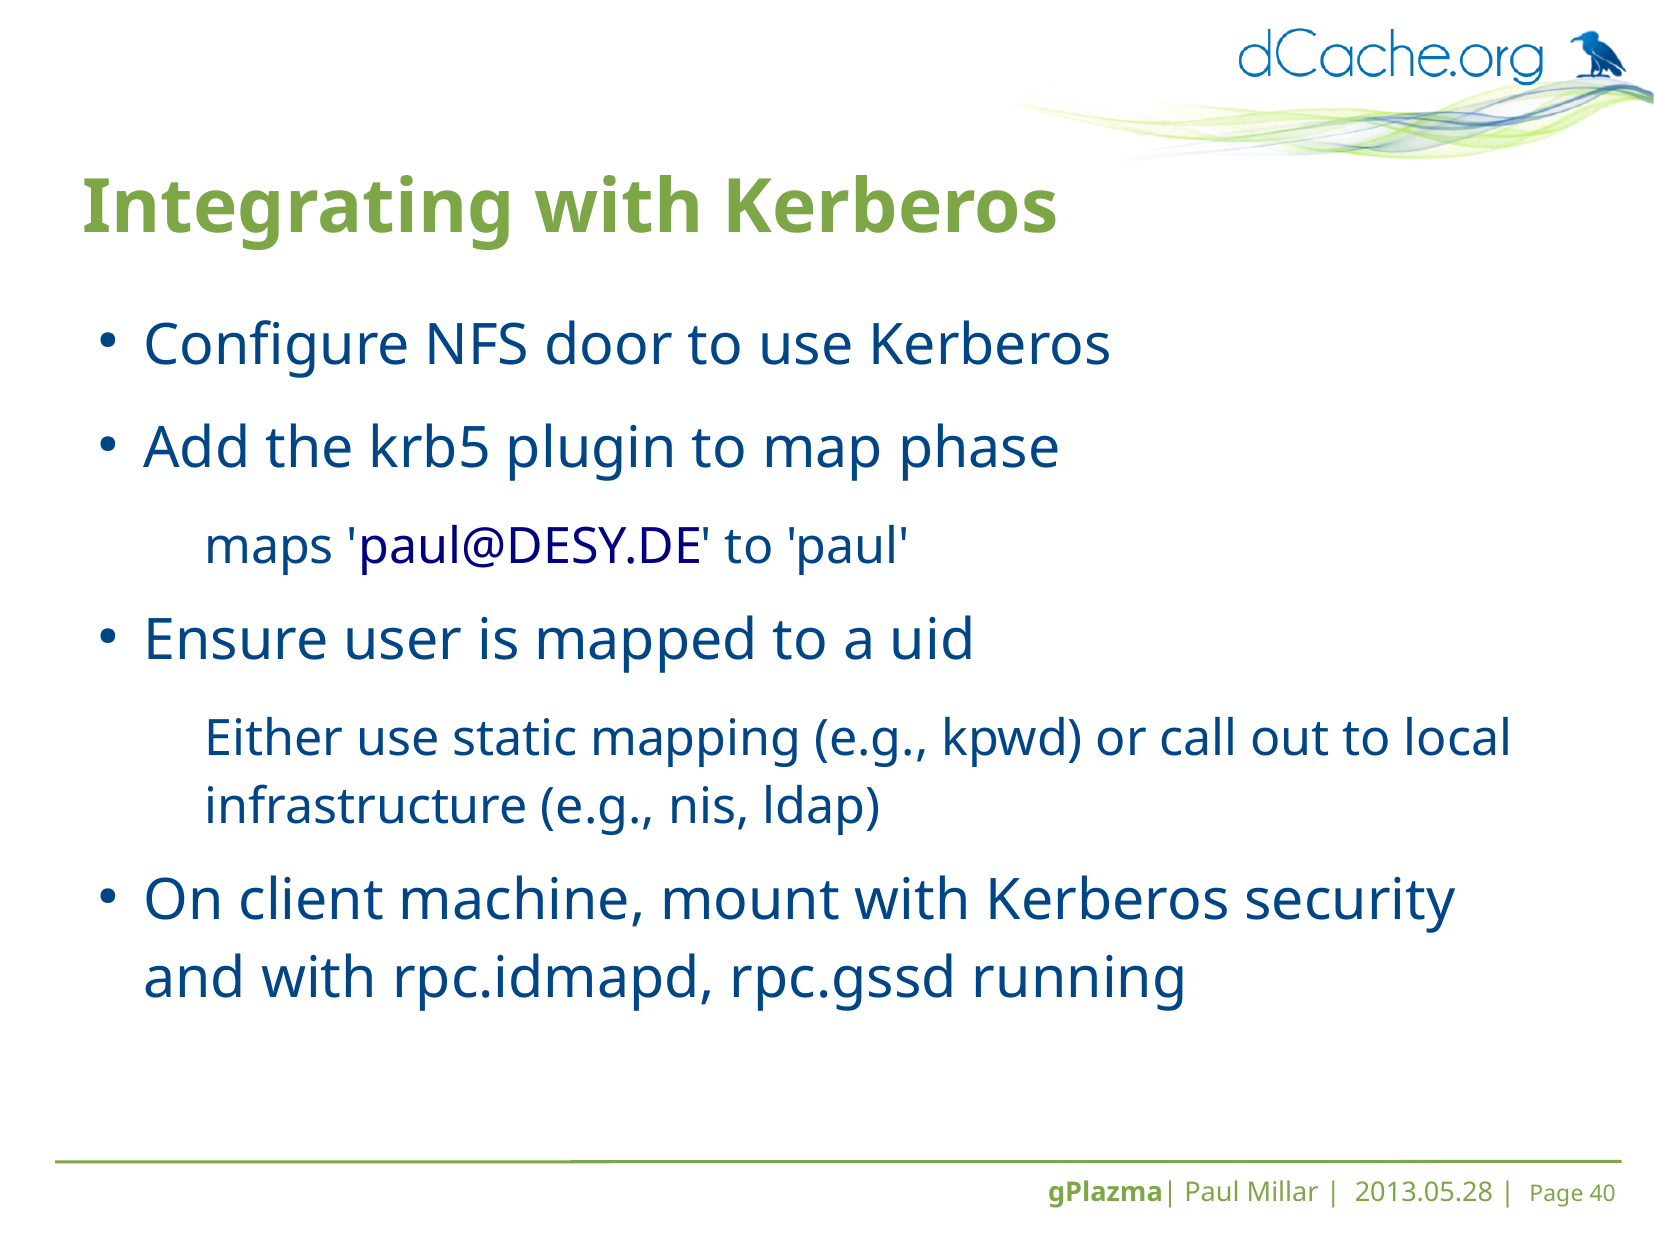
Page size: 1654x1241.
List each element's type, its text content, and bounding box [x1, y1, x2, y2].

title Integrating with Kerberos [82, 155, 1605, 252]
list Configure NFS door to use Kerberos Add the krb5 plugin to map phase maps 'paul@DESY.DE' to 'paul' Ensure user is mapped to a uid Either use static mapping (e.g., kpwd) or call out to local infrastructure (e.g., nis, ldap) On client machine, mount with Kerberos security and with rpc.idmapd, rpc.gssd running [82, 302, 1571, 1023]
picture [956, 16, 1654, 169]
